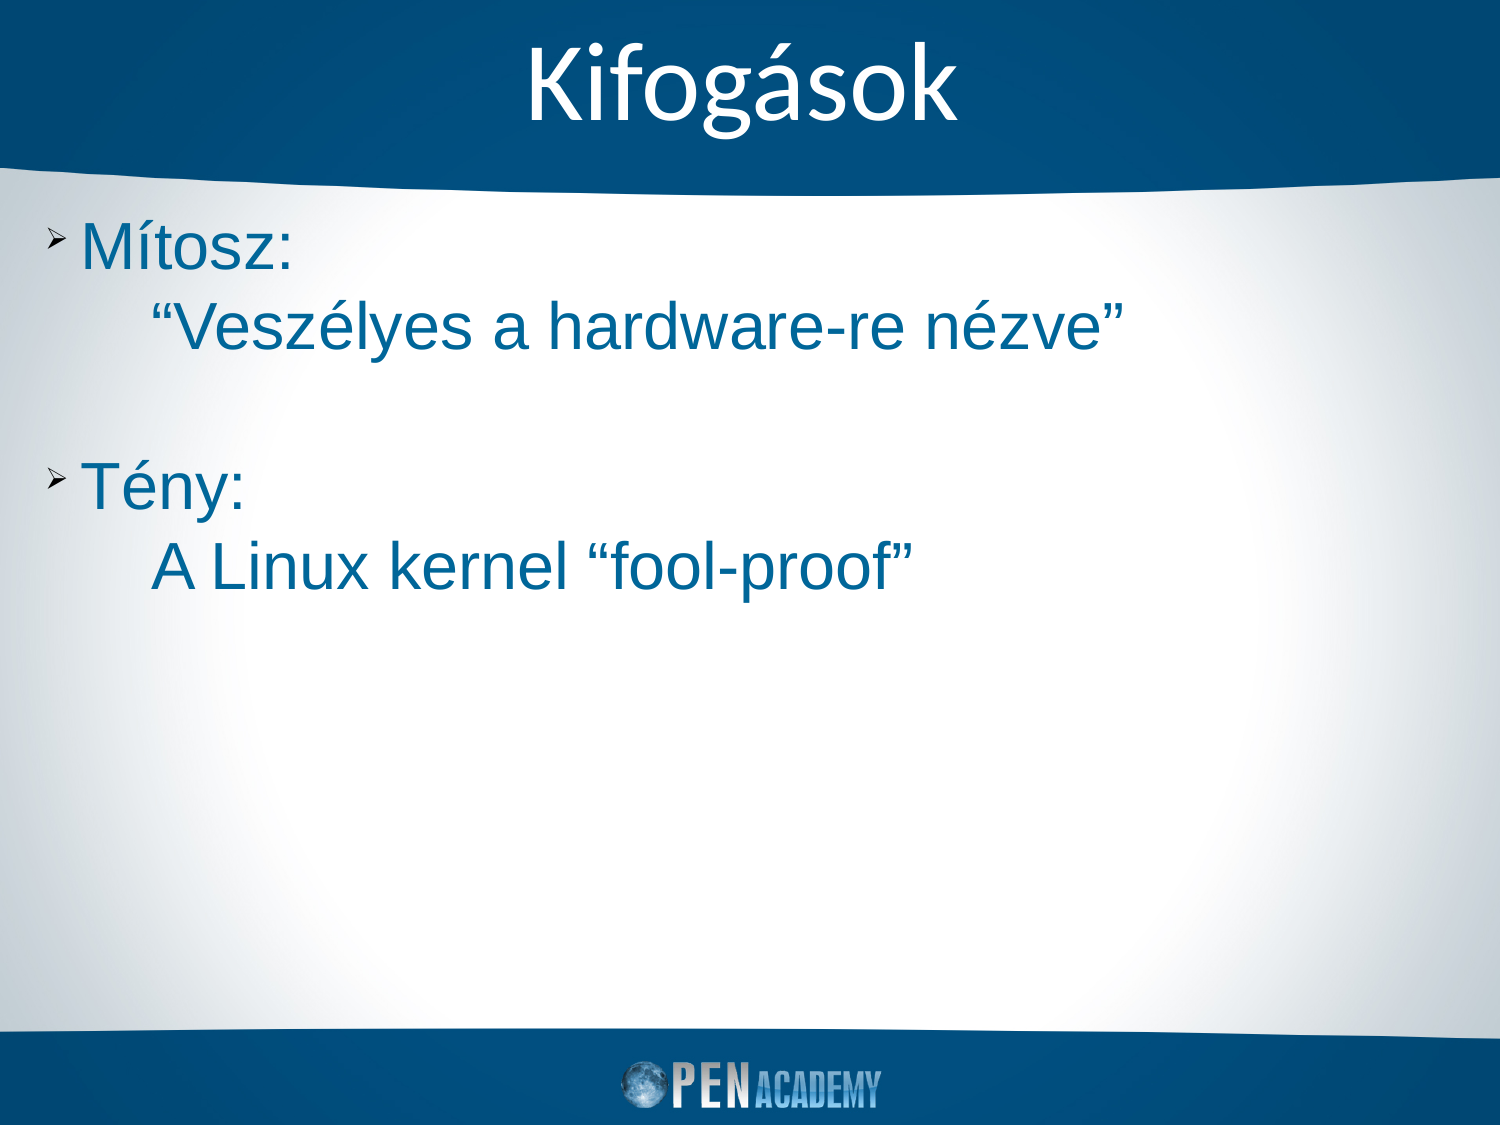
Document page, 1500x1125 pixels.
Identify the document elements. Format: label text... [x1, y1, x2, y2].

subtitle Mítosz: “Veszélyes a hardware-re nézve” Tény: A Linux kernel “fool-proof” [30, 195, 1500, 1021]
picture [0, 0, 1500, 1125]
title Kifogások [180, 2, 1306, 150]
